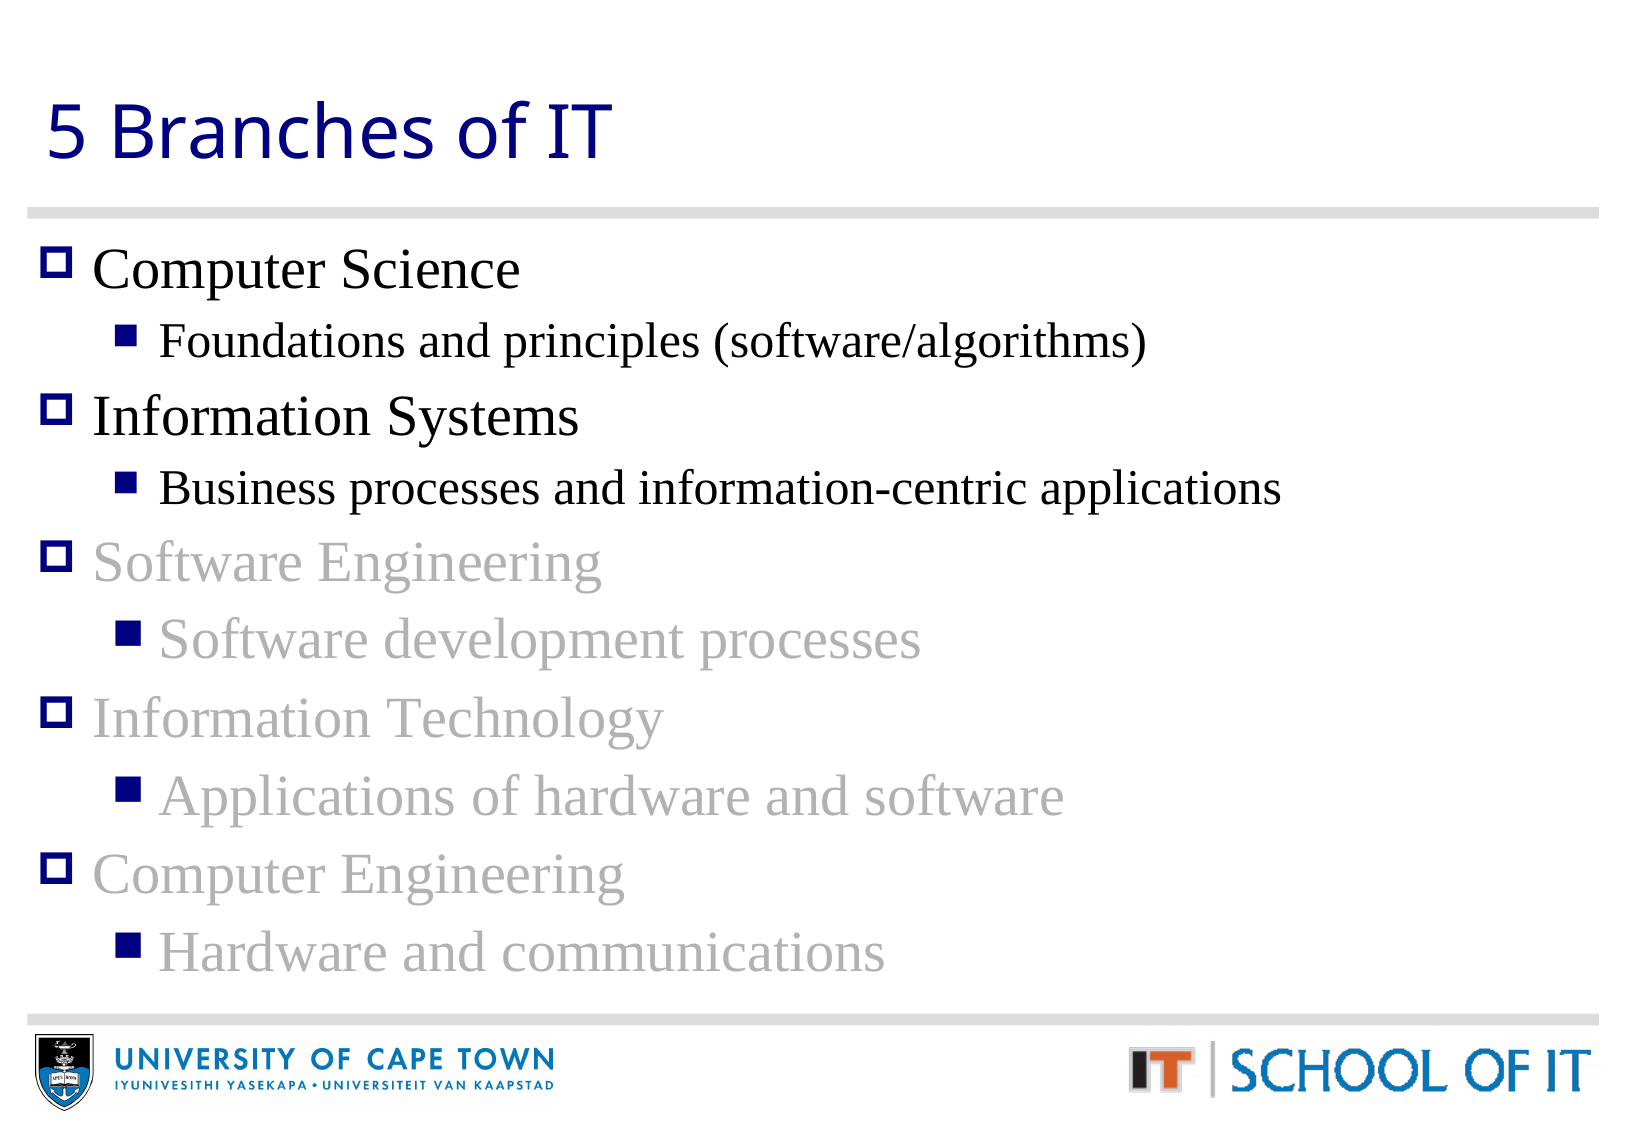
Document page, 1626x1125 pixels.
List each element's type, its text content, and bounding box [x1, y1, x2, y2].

picture [35, 1034, 553, 1111]
title 5 Branches of IT [45, 66, 1583, 194]
list Computer Science Foundations and principles (software/algorithms) Information Systems Business processes and information-centric applications Software Engineering Software development processes Information Technology Applications of hardware and software Computer Engineering Hardware and communications [36, 236, 1579, 998]
picture [1118, 1030, 1606, 1109]
